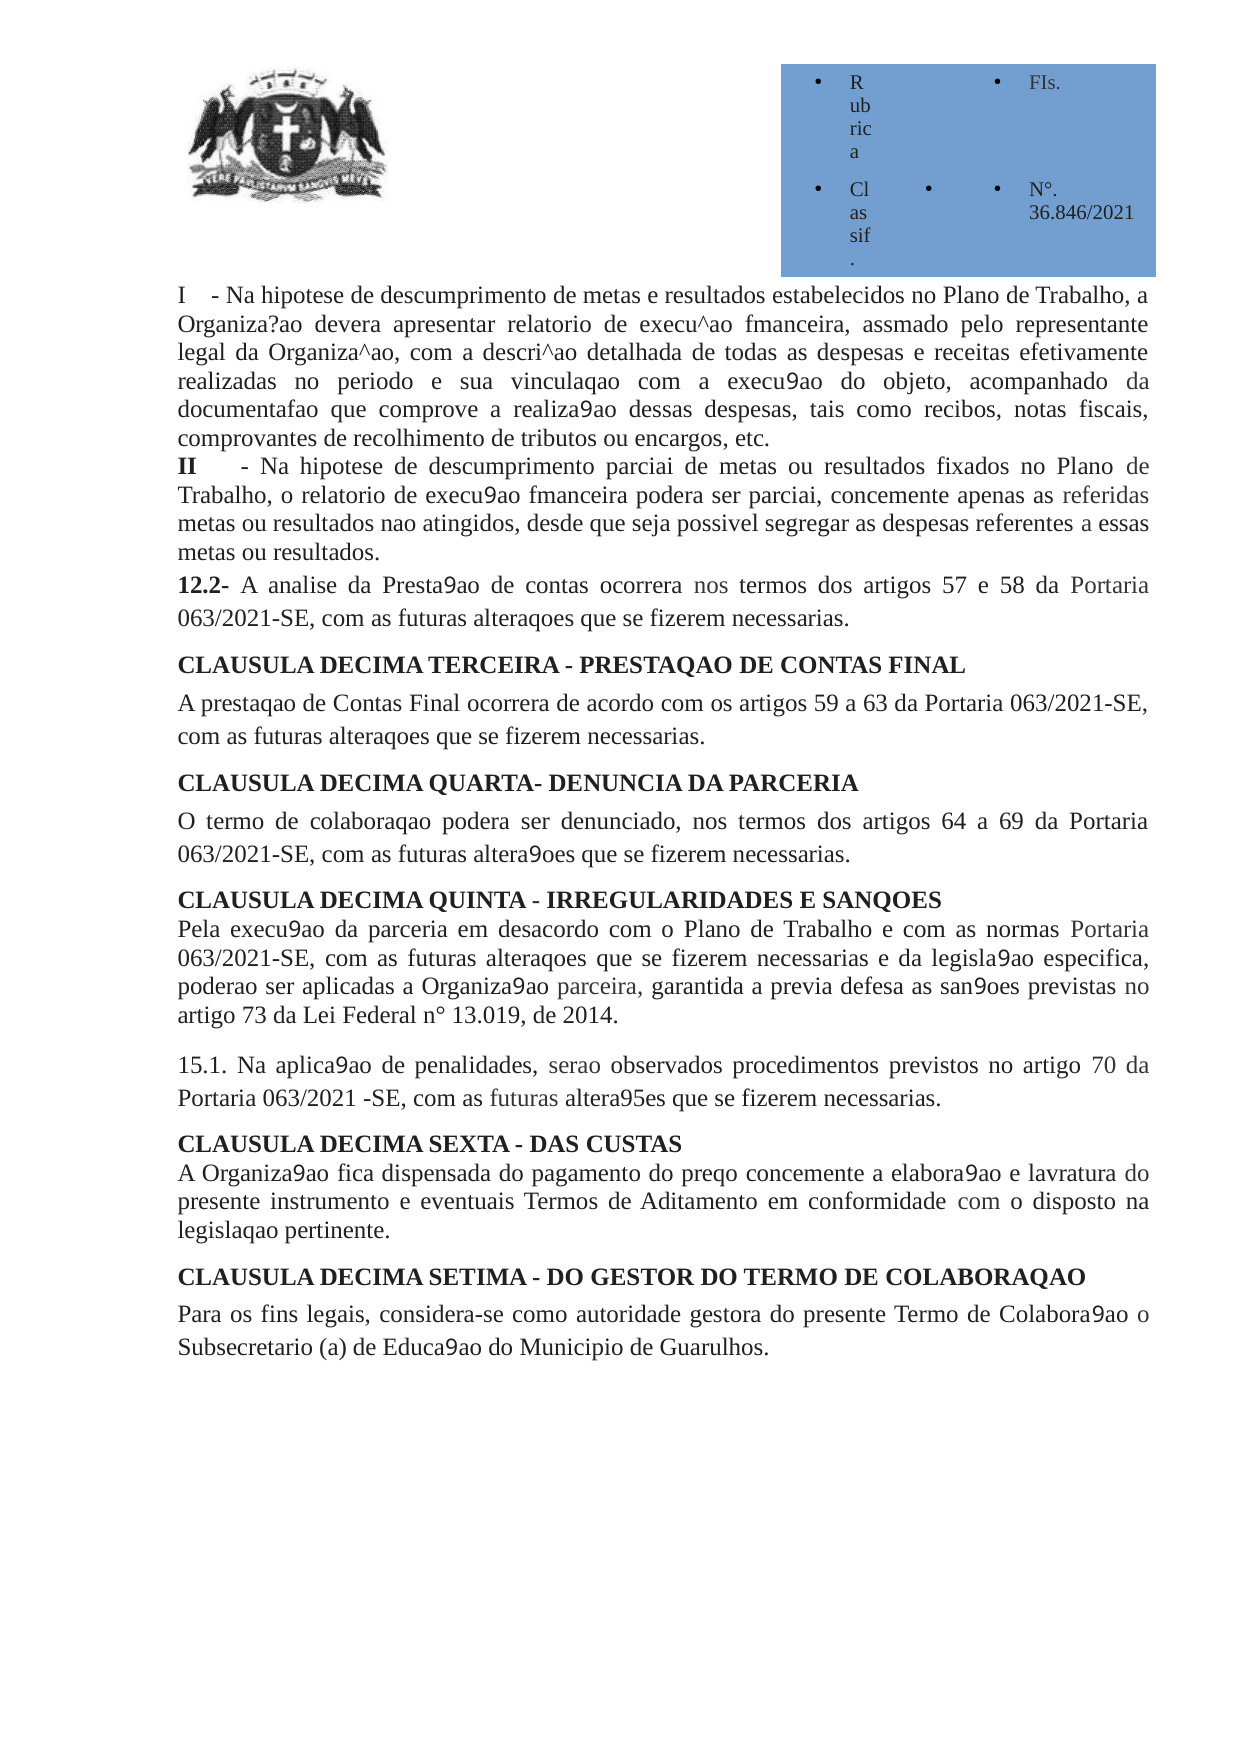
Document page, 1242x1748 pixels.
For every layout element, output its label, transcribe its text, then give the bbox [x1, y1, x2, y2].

table_cell PA [887, 171, 956, 277]
table_cell N°. 36.846/2021 [956, 171, 1156, 277]
text_box I - Na hipotese de descumprimento de metas e resultados estabelecidos no Plano de Trabalho, a Organiza?ao devera apresentar relatorio de execu^ao fmanceira, assmado pelo representante legal da Organiza^ao, com a descri^ao detalhada de todas as despesas e receitas efetivamente realizadas no periodo e sua vinculaqao com a execu9ao do objeto, acompanhado da documentafao que comprove a realiza9ao dessas despesas, tais como recibos, notas fiscais, comprovantes de recolhimento de tributos ou encargos, etc. II - Na hipotese de descumprimento parciai de metas ou resultados fixados no Plano de Trabalho, o relatorio de execu9ao fmanceira podera ser parciai, concemente apenas as referidas metas ou resultados nao atingidos, desde que seja possivel segregar as despesas referentes a essas metas ou resultados. 12.2- A analise da Presta9ao de contas ocorrera nos termos dos artigos 57 e 58 da Portaria 063/2021-SE, com as futuras alteraqoes que se fizerem necessarias. CLAUSULA DECIMA TERCEIRA - PRESTAQAO DE CONTAS FINAL A prestaqao de Contas Final ocorrera de acordo com os artigos 59 a 63 da Portaria 063/2021-SE, com as futuras alteraqoes que se fizerem necessarias. CLAUSULA DECIMA QUARTA- DENUNCIA DA PARCERIA O termo de colaboraqao podera ser denunciado, nos termos dos artigos 64 a 69 da Portaria 063/2021-SE, com as futuras altera9oes que se fizerem necessarias. CLAUSULA DECIMA QUINTA - IRREGULARIDADES E SANQOES Pela execu9ao da parceria em desacordo com o Plano de Trabalho e com as normas Portaria 063/2021-SE, com as futuras alteraqoes que se fizerem necessarias e da legisla9ao especifica, poderao ser aplicadas a Organiza9ao parceira, garantida a previa defesa as san9oes previstas no artigo 73 da Lei Federal n° 13.019, de 2014. 15.1. Na aplica9ao de penalidades, serao observados procedimentos previstos no artigo 70 da Portaria 063/2021 -SE, com as futuras altera95es que se fizerem necessarias. CLAUSULA DECIMA SEXTA - DAS CUSTAS A Organiza9ao fica dispensada do pagamento do preqo concemente a elabora9ao e lavratura do presente instrumento e eventuais Termos de Aditamento em conformidade com o disposto na legislaqao pertinente. CLAUSULA DECIMA SETIMA - DO GESTOR DO TERMO DE COLABORAQAO Para os fins legais, considera-se como autoridade gestora do presente Termo de Colabora9ao o Subsecretario (a) de Educa9ao do Municipio de Guarulhos. [177, 280, 1150, 1411]
table_header Rubrica [781, 64, 887, 171]
picture [187, 67, 388, 203]
table_header [887, 64, 956, 171]
table_header FIs. [956, 64, 1156, 171]
table_cell Classif. [781, 171, 887, 277]
